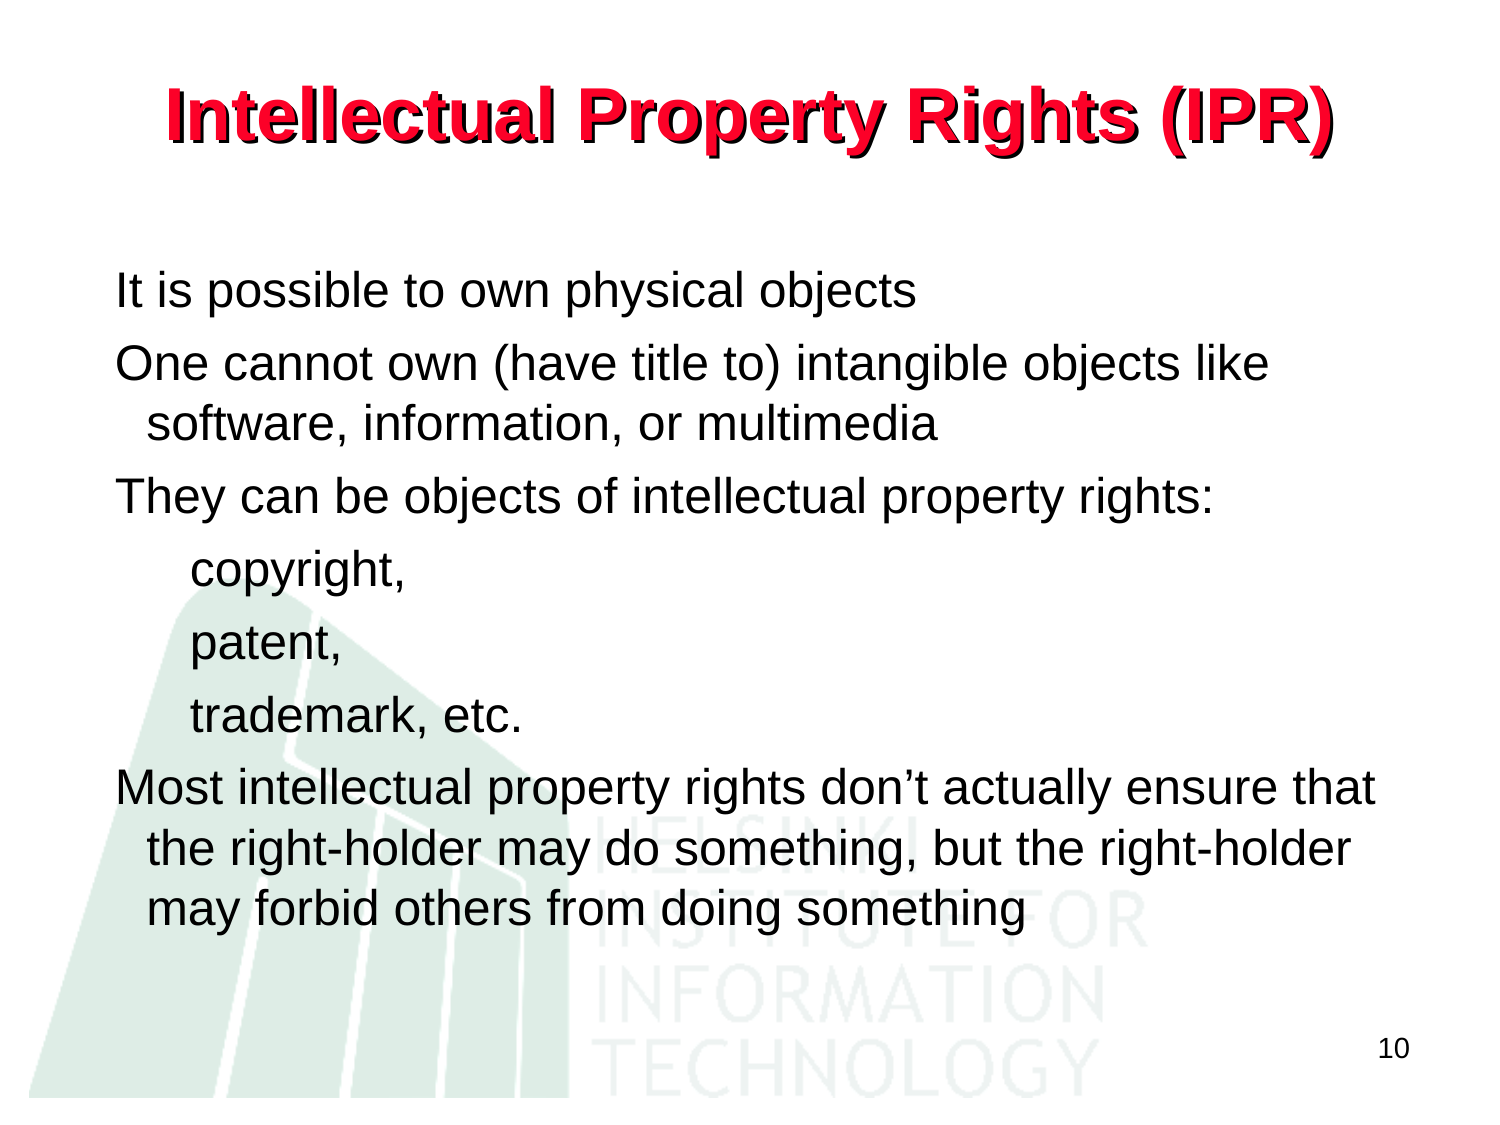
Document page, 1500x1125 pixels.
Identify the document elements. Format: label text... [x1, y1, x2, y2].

list It is possible to own physical objects One cannot own (have title to) intangible objects like software, information, or multimedia They can be objects of intellectual property rights: copyright, patent, trademark, etc. Most intellectual property rights don’t actually ensure that the right-holder may do something, but the right-holder may forbid others from doing something [99, 249, 1401, 1051]
title Intellectual Property Rights (IPR) [99, 61, 1401, 175]
